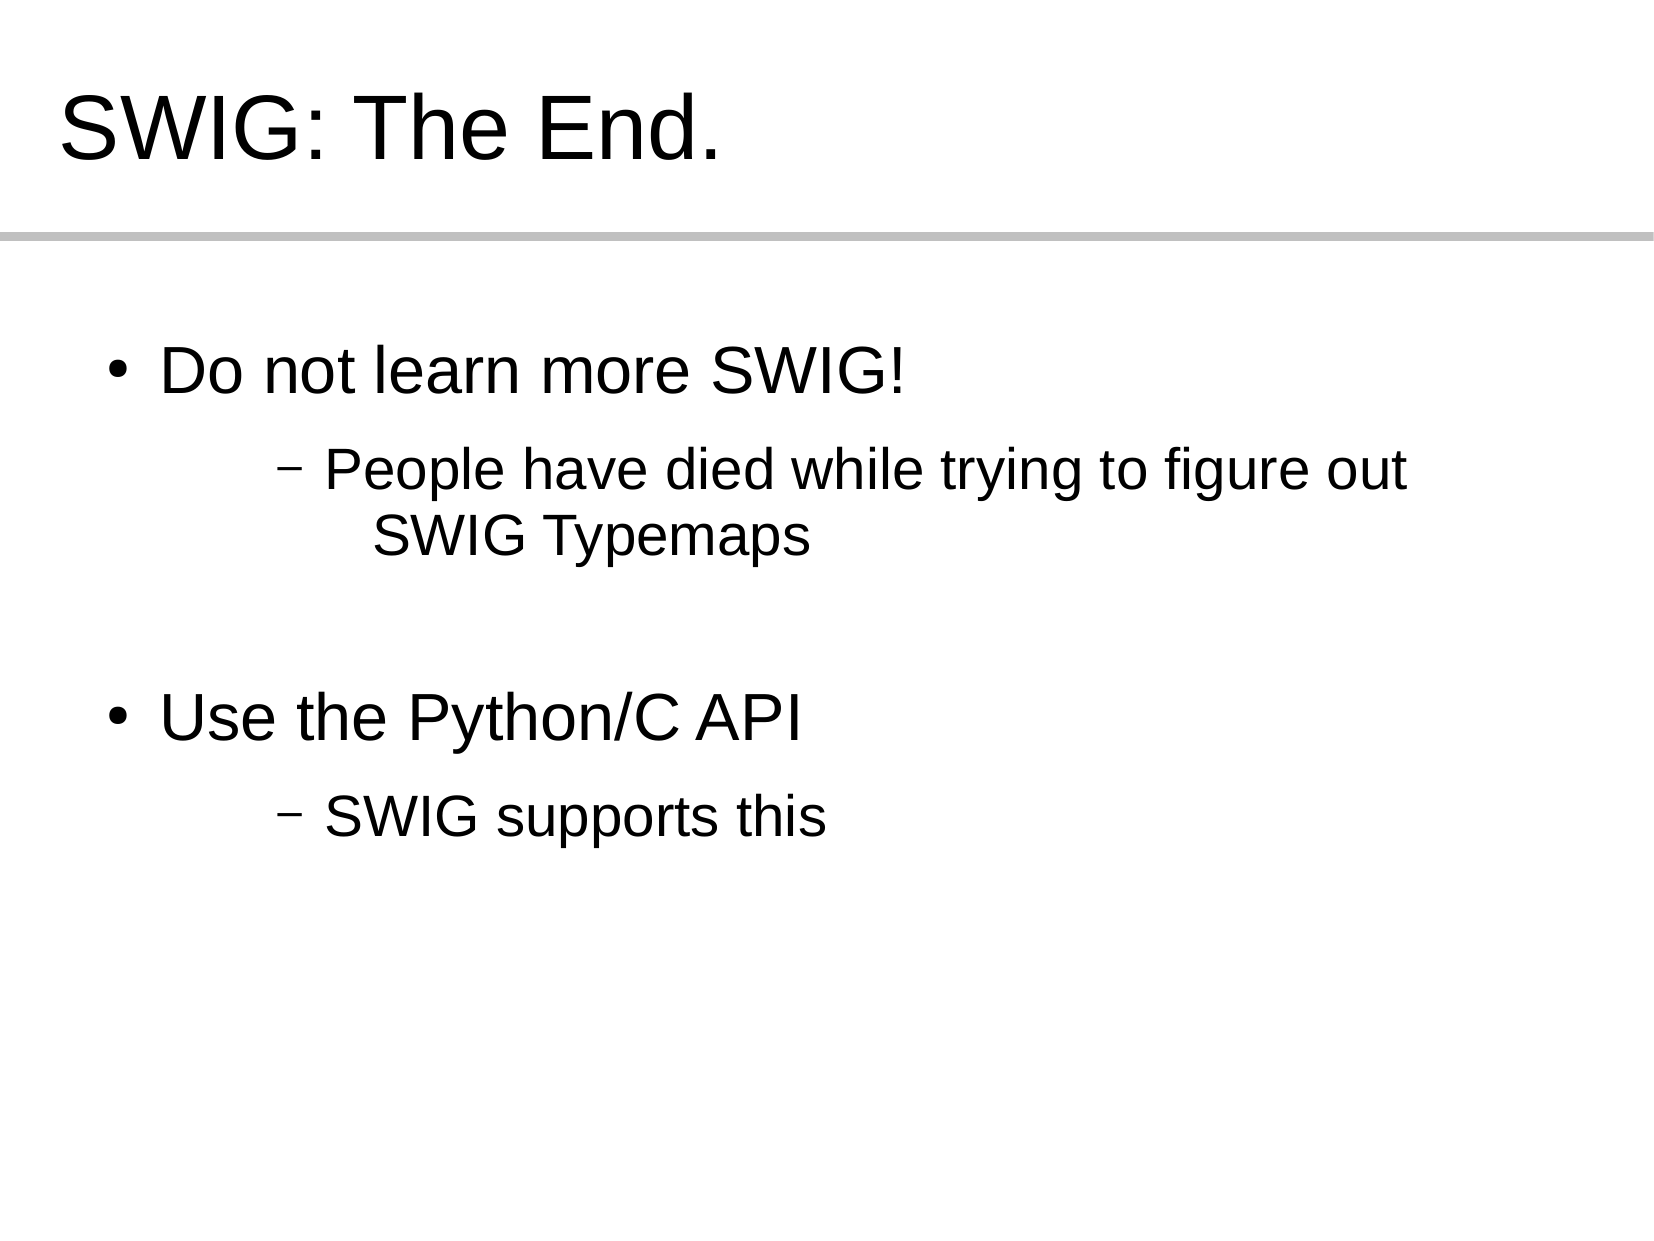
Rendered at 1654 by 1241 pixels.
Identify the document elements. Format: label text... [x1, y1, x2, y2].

list Do not learn more SWIG! People have died while trying to figure out SWIG Typemaps Use the Python/C API SWIG supports this [88, 333, 1571, 1137]
title SWIG: The End. [59, 56, 1595, 200]
